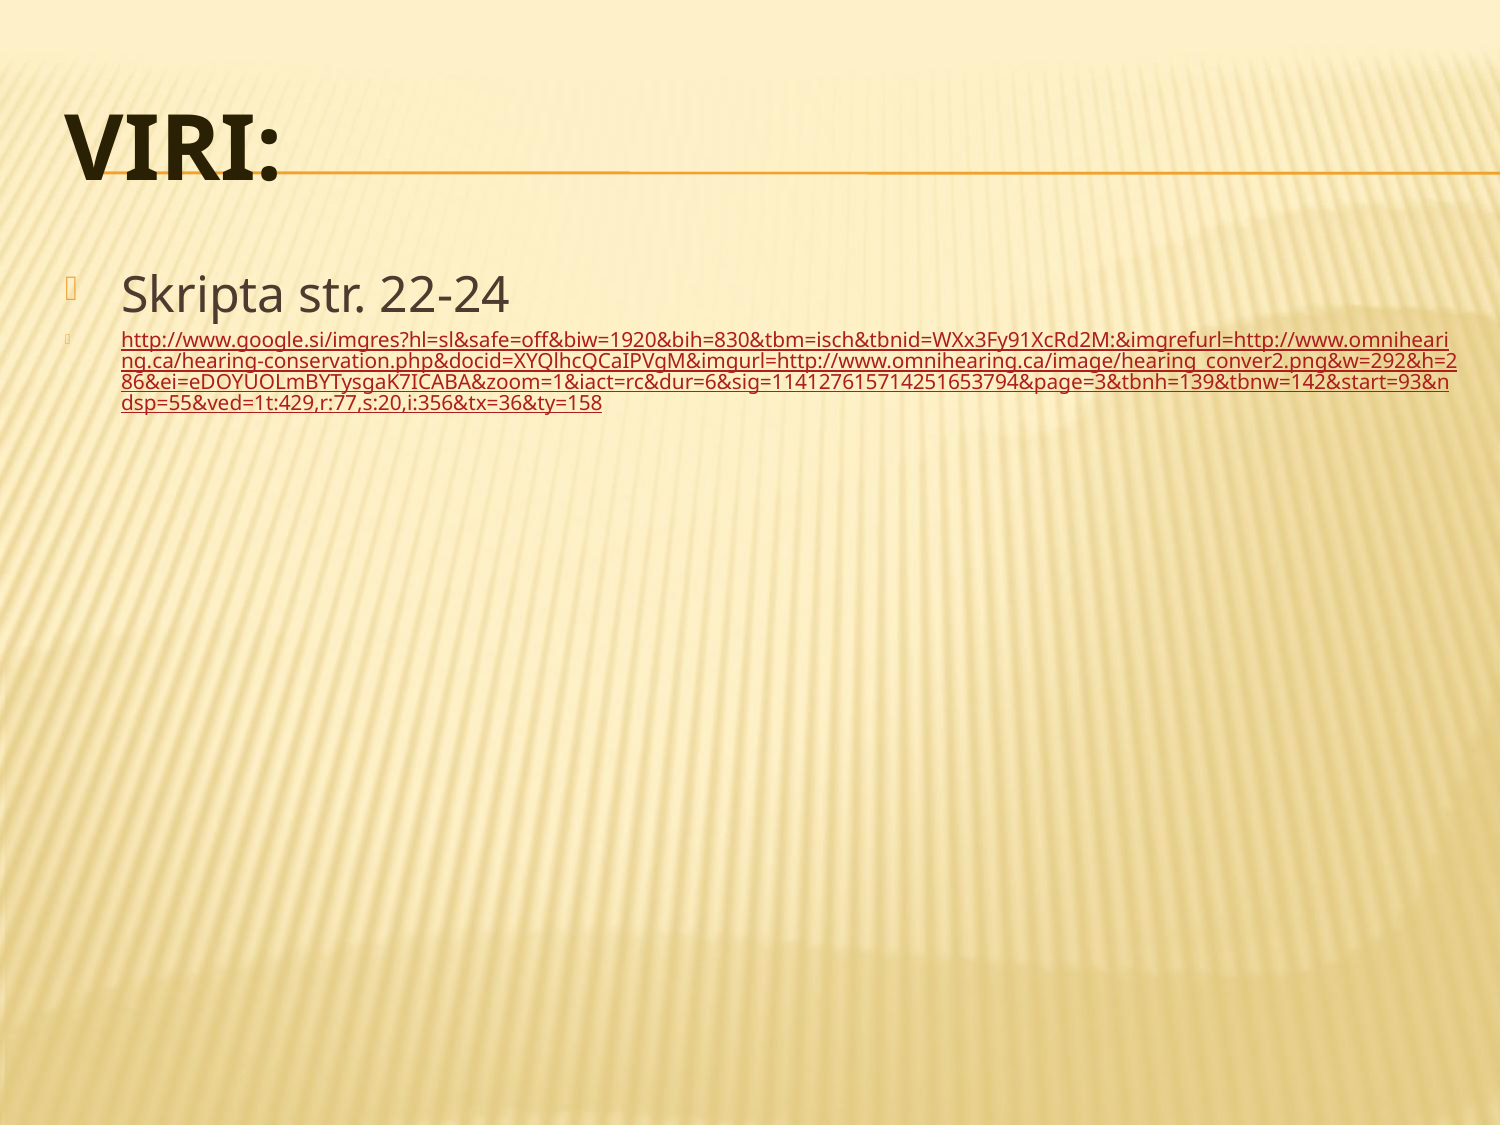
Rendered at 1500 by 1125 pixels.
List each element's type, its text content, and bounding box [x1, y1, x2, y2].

picture [0, 0, 1500, 1125]
list Skripta str. 22-24 http://www.google.si/imgres?hl=sl&safe=off&biw=1920&bih=830&tbm=isch&tbnid=WXx3Fy91XcRd2M:&imgrefurl=http://www.omnihearing.ca/hearing-conservation.php&docid=XYQlhcQCaIPVgM&imgurl=http://www.omnihearing.ca/image/hearing_conver2.png&w=292&h=286&ei=eDOYUOLmBYTysgaK7ICABA&zoom=1&iact=rc&dur=6&sig=114127615714251653794&page=3&tbnh=139&tbnw=142&start=93&ndsp=55&ved=1t:429,r:77,s:20,i:356&tx=36&ty=158 [50, 254, 1475, 998]
title Viri: [50, 75, 1475, 213]
